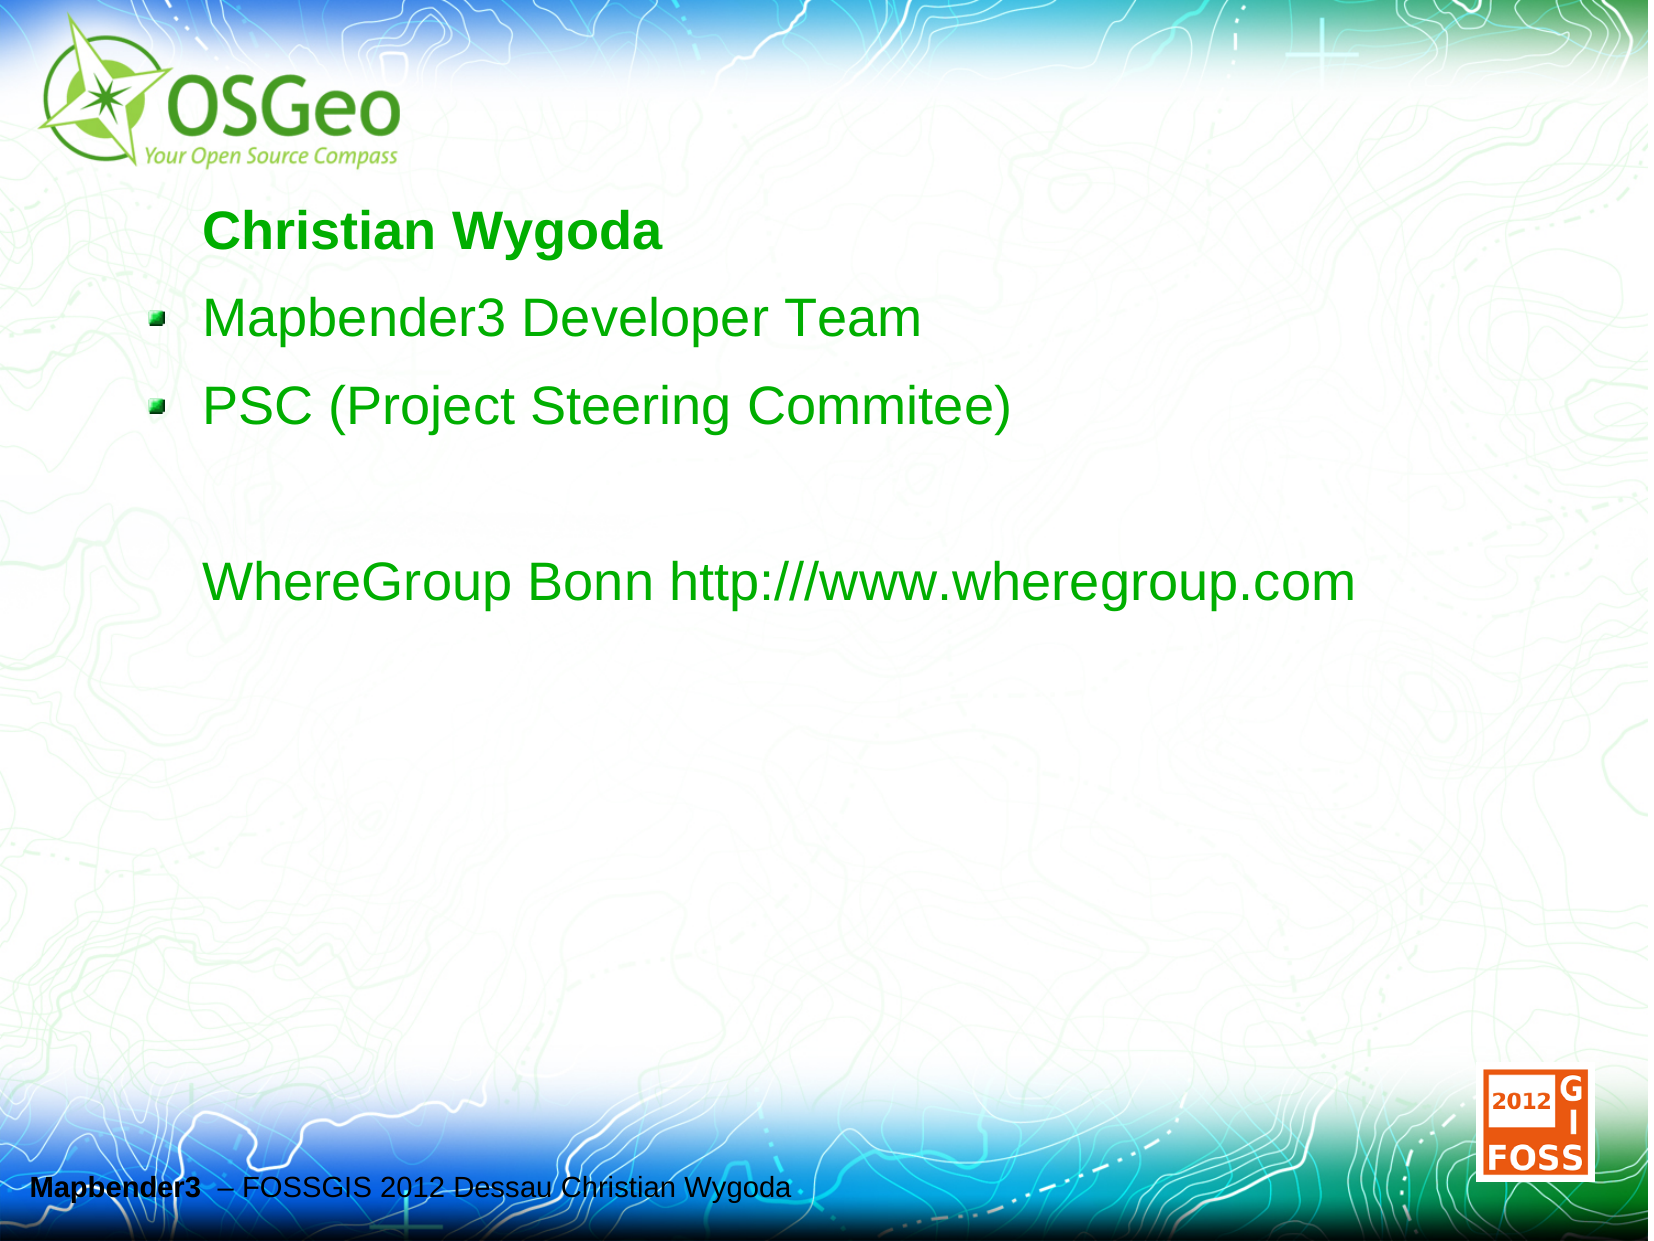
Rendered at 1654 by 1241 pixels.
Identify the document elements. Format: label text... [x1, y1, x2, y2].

picture [0, 0, 1648, 1241]
list Christian Wygoda Mapbender3 Developer Team PSC (Project Steering Commitee) WhereGroup Bonn http:///www.wheregroup.com [113, 200, 1602, 1004]
